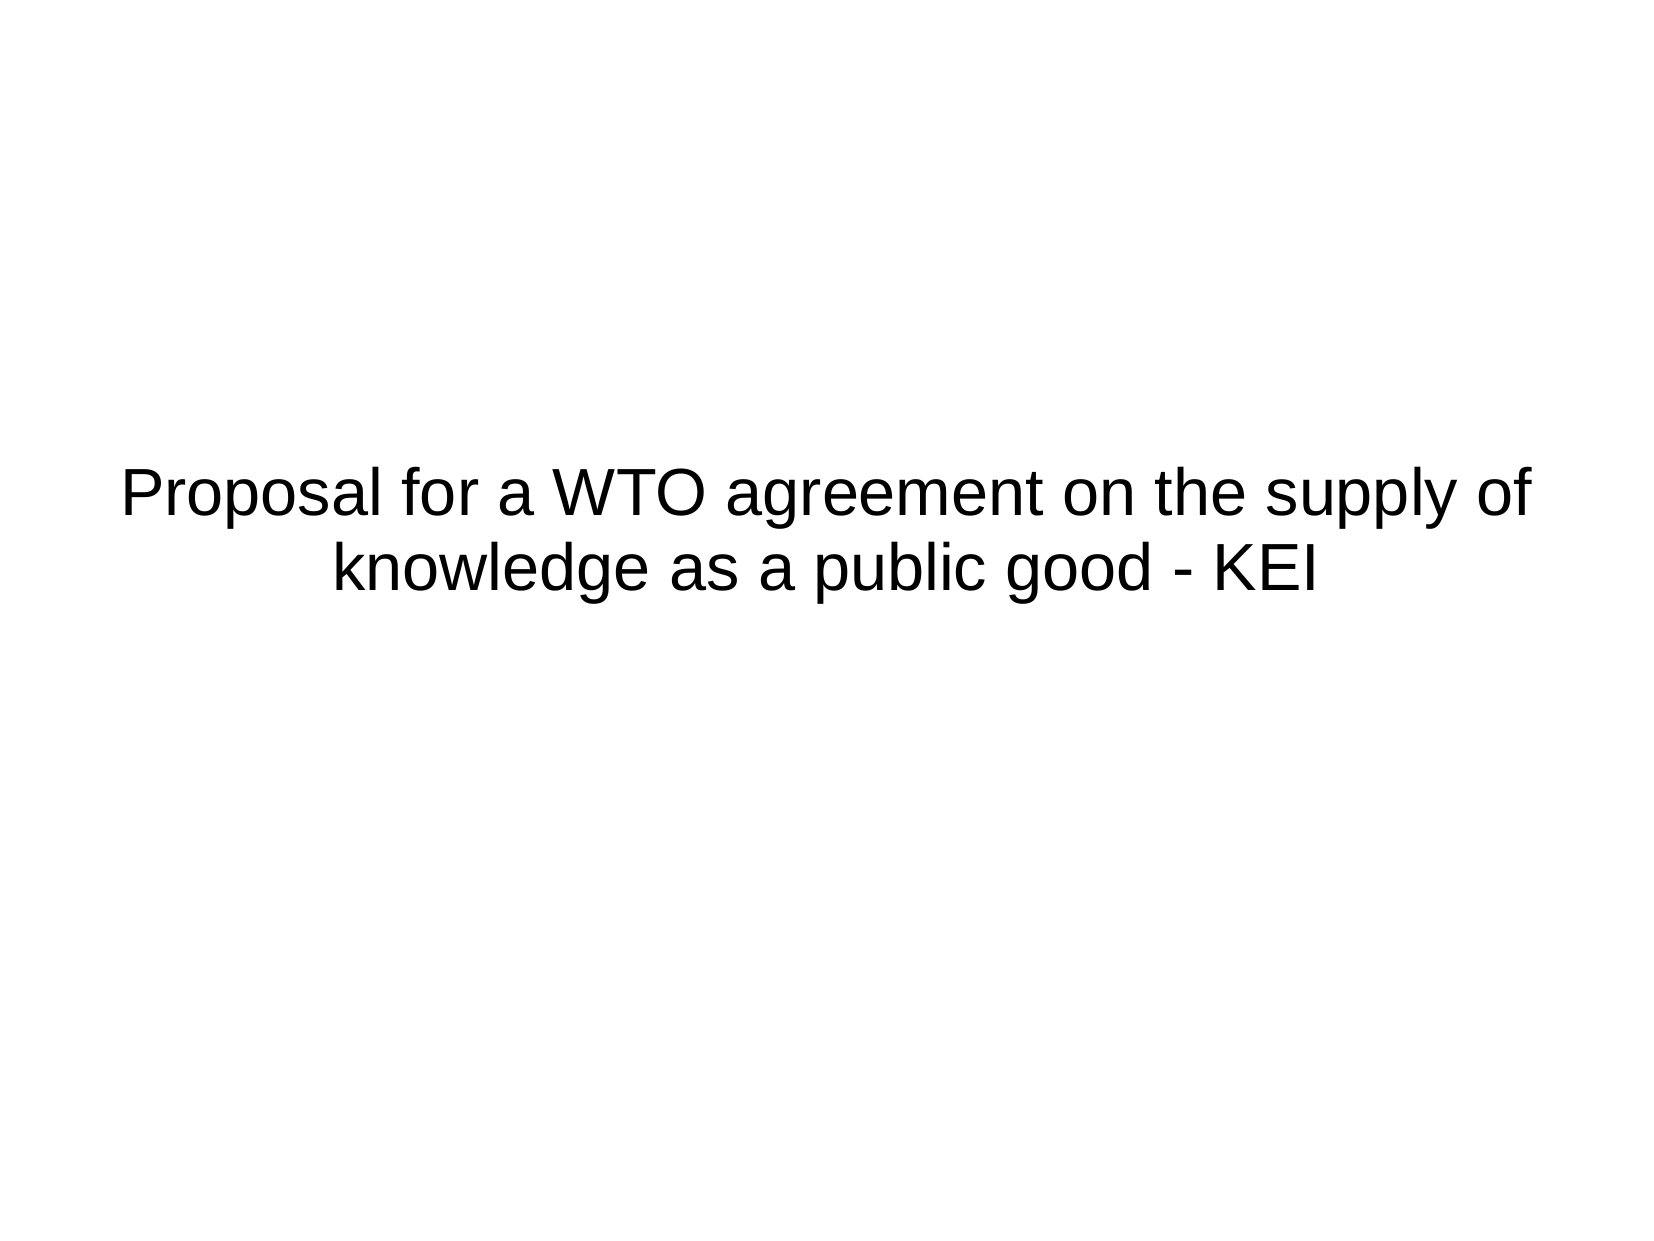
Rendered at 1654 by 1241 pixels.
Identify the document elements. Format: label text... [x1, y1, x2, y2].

subtitle Proposal for a WTO agreement on the supply of knowledge as a public good - KEI [82, 49, 1571, 1010]
